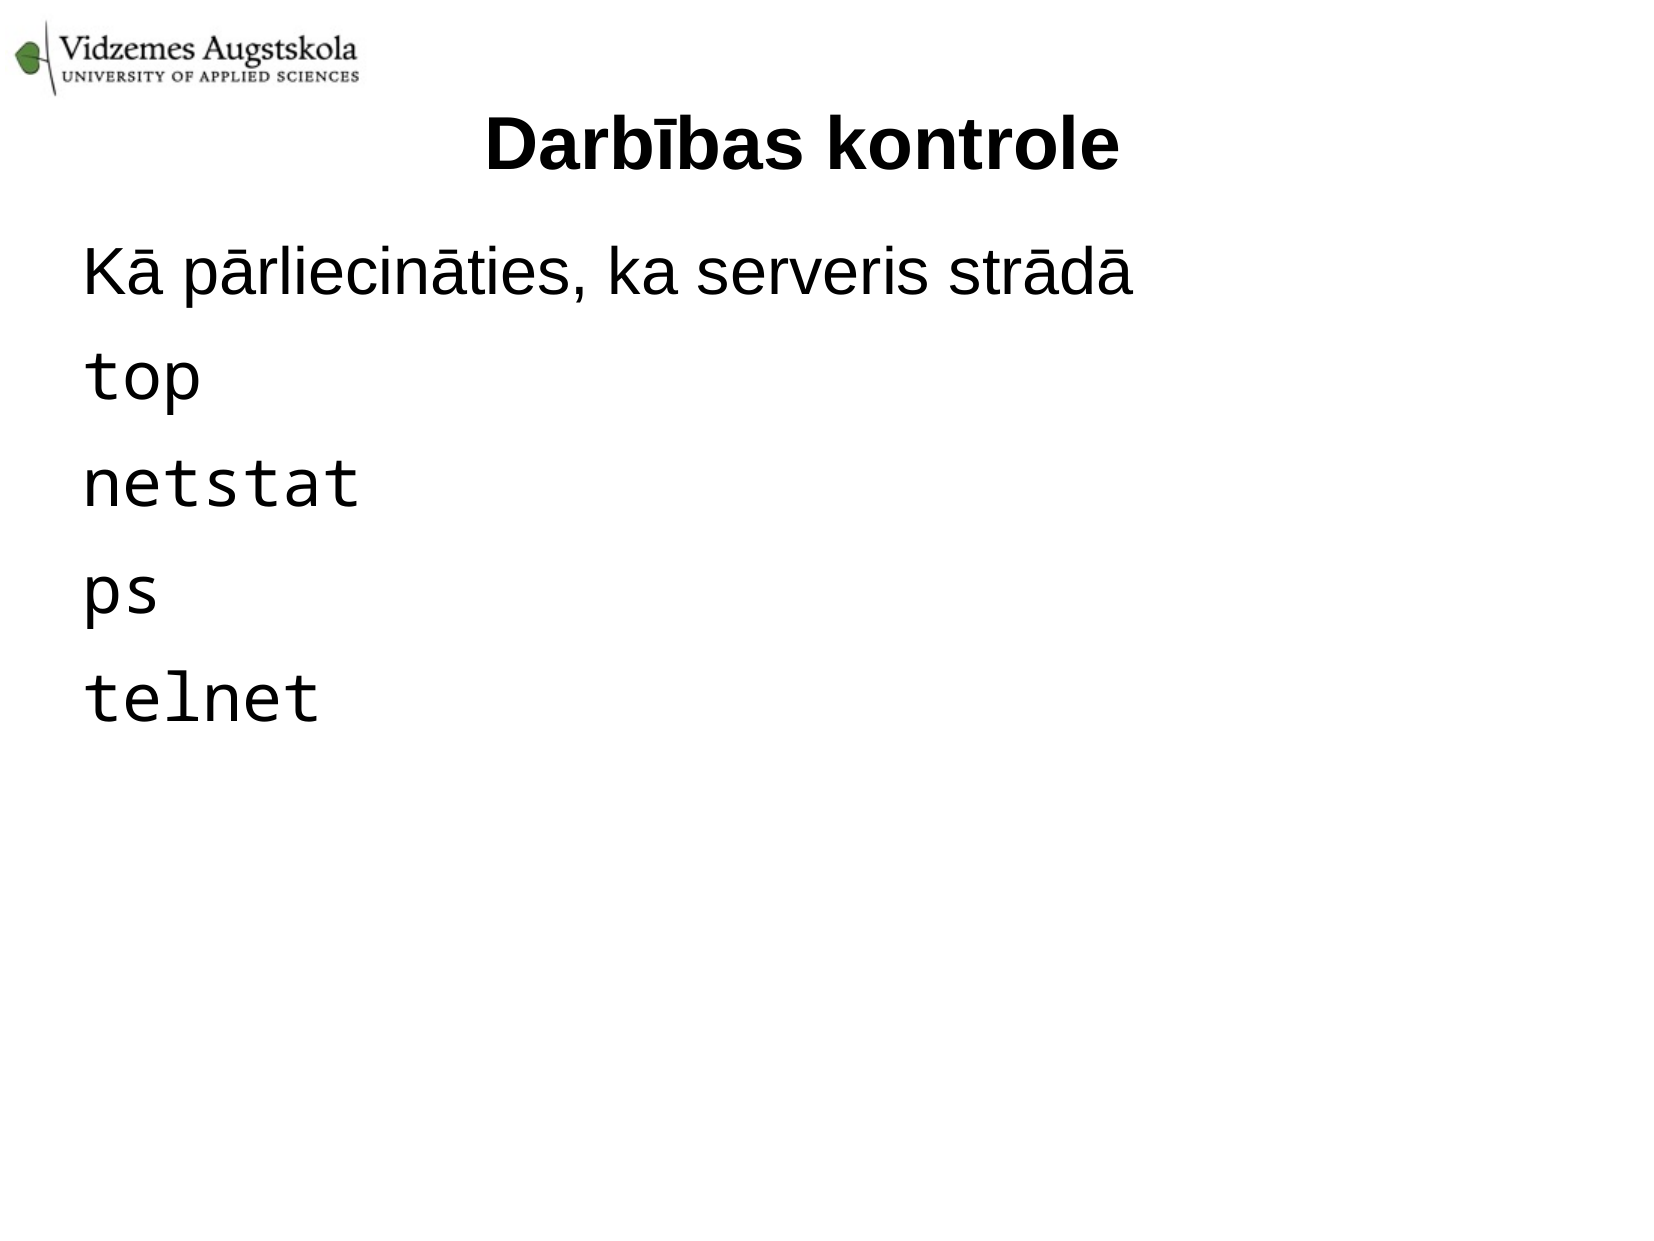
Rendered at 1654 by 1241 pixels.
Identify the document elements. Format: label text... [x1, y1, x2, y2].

title Darbības kontrole [94, 103, 1512, 188]
picture [5, 2, 368, 113]
list Kā pārliecināties, ka serveris strādā top netstat ps telnet [82, 236, 1569, 1107]
